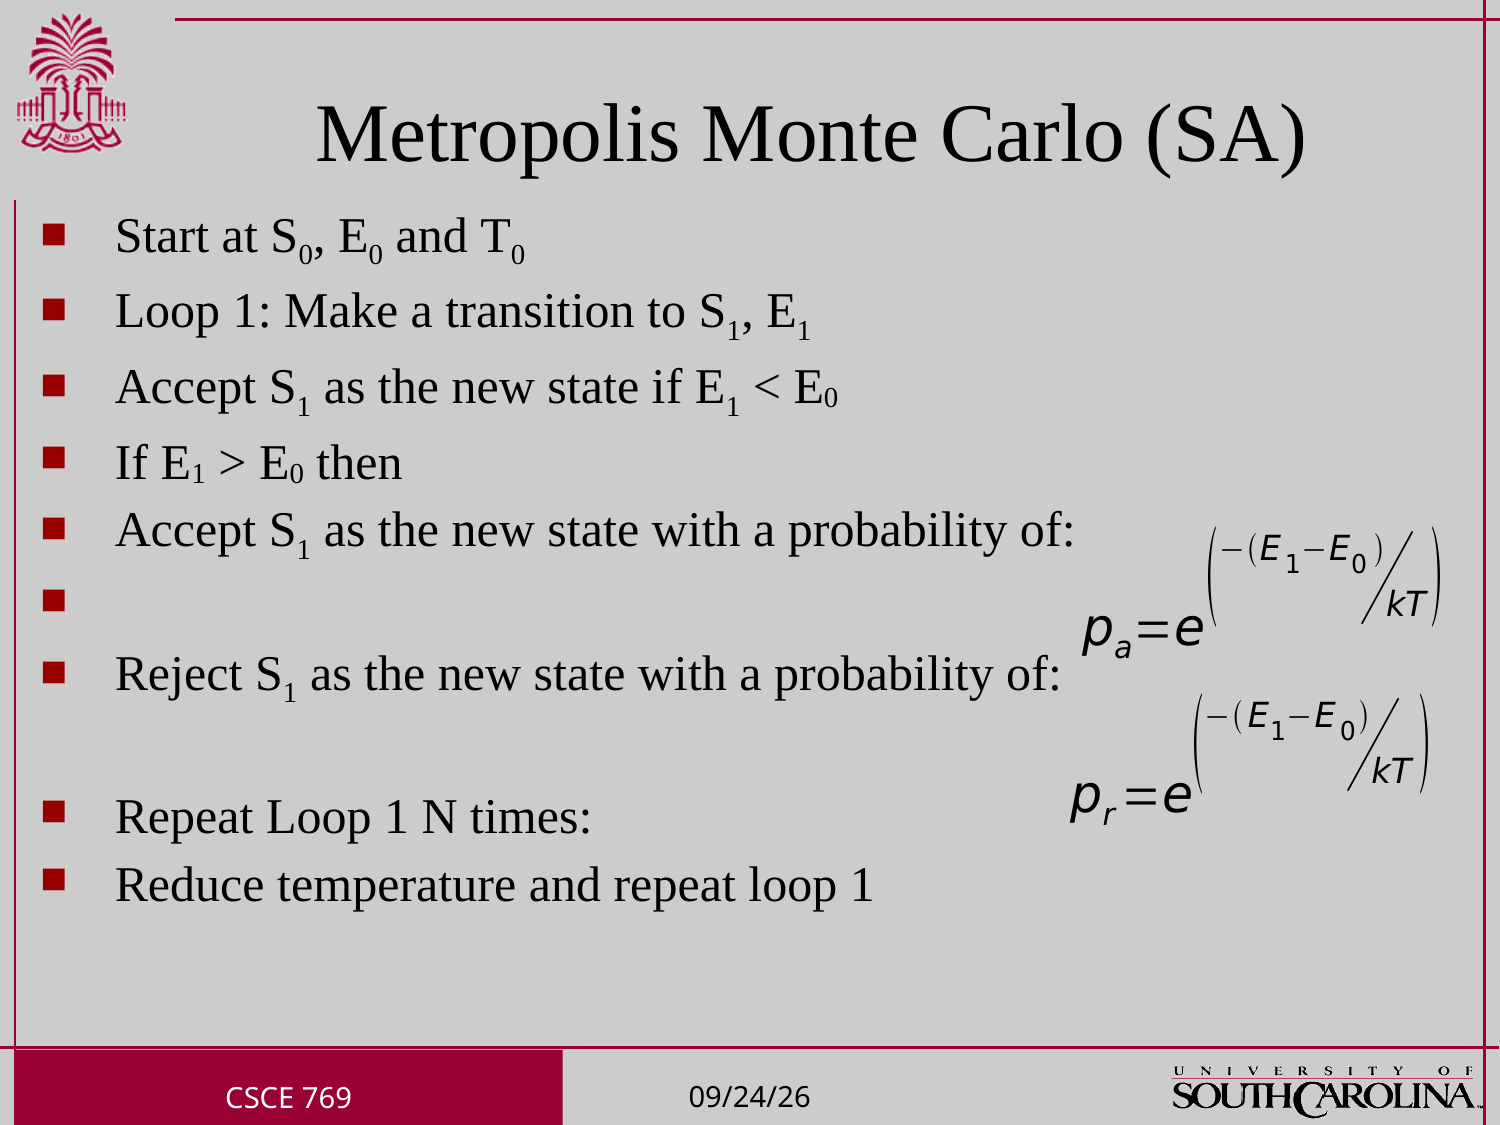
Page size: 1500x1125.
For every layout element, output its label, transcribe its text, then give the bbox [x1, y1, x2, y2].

picture [12, 12, 131, 155]
chart [1066, 525, 1457, 667]
title Metropolis Monte Carlo (SA) [174, 9, 1450, 188]
list Start at S0, E0 and T0 Loop 1: Make a transition to S1, E1 Accept S1 as the new state if E1 < E0 If E1 > E0 then Accept S1 as the new state with a probability of: Reject S1 as the new state with a probability of: Repeat Loop 1 N times: Reduce temperature and repeat loop 1 [24, 200, 1476, 1028]
picture [1162, 1049, 1483, 1125]
chart [1055, 691, 1443, 834]
